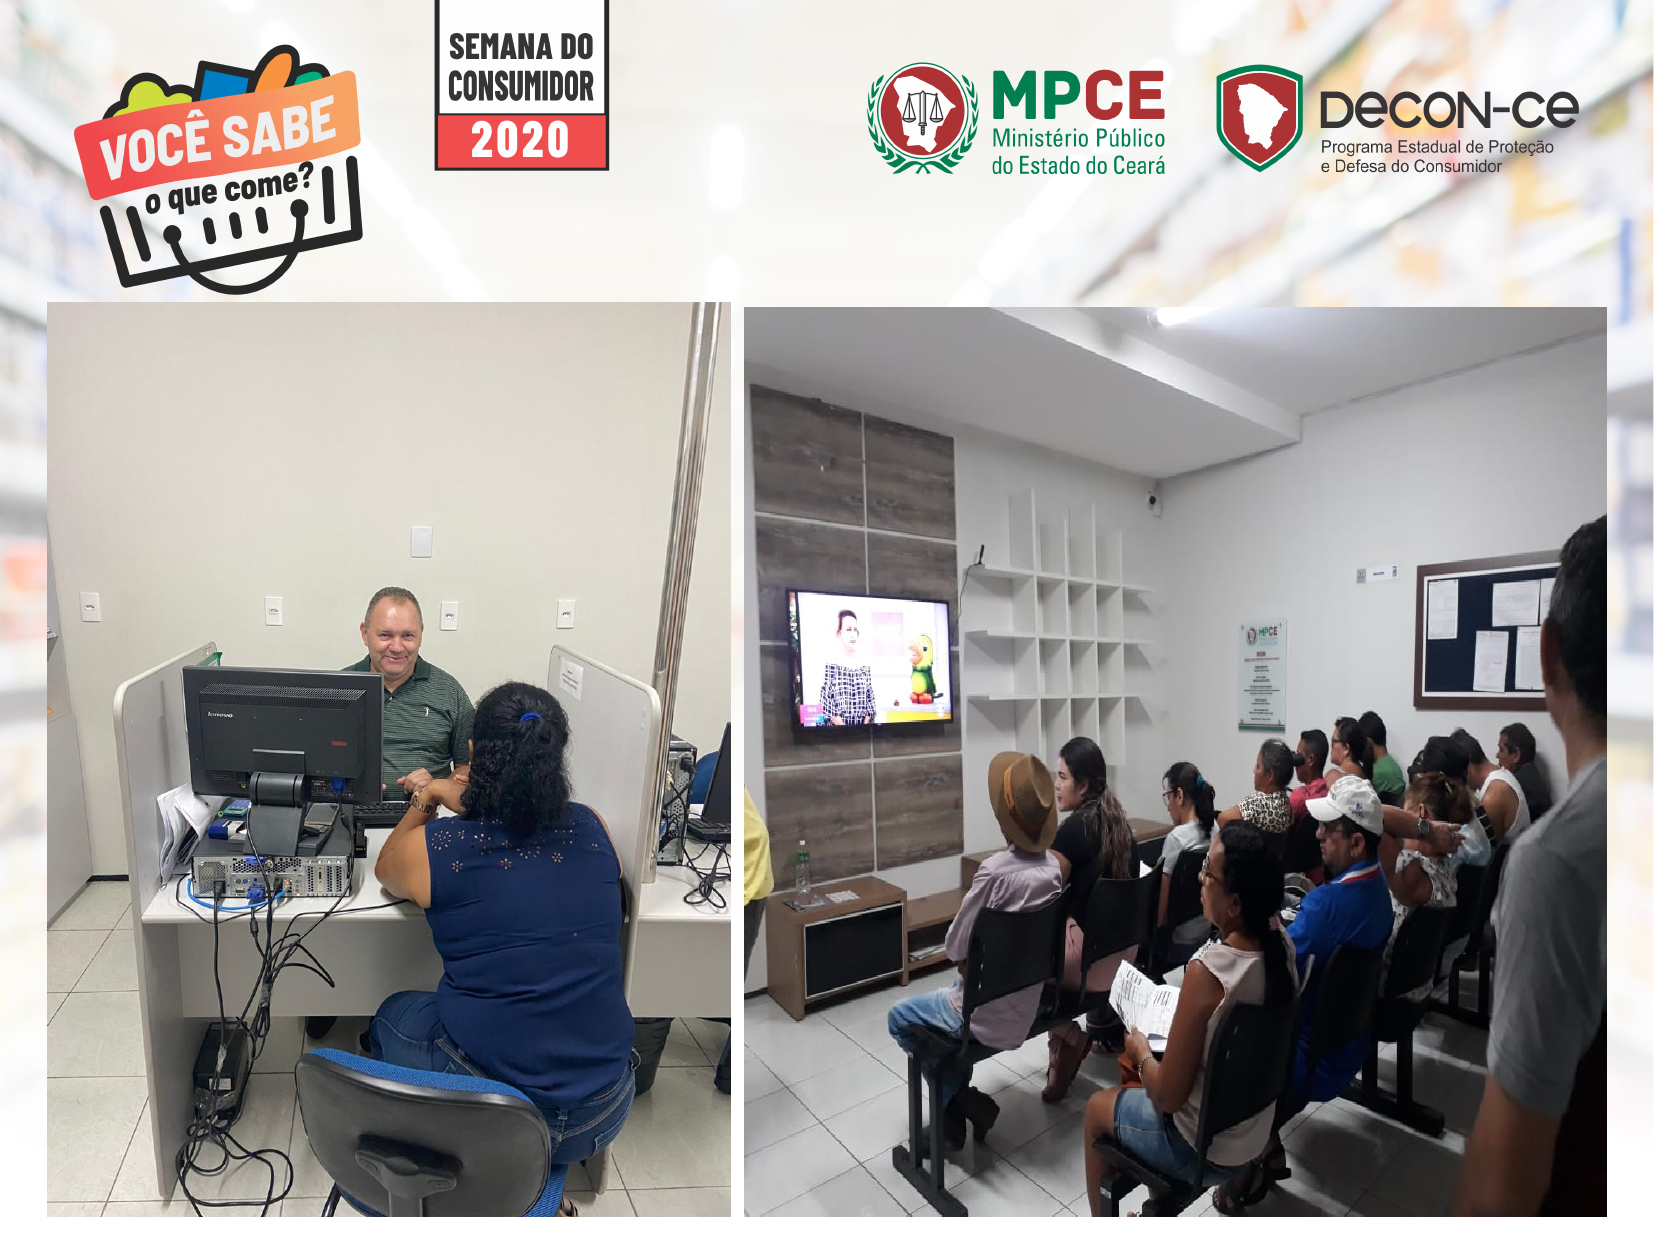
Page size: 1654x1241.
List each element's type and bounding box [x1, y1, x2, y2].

picture [744, 307, 1607, 1217]
picture [47, 302, 731, 1217]
